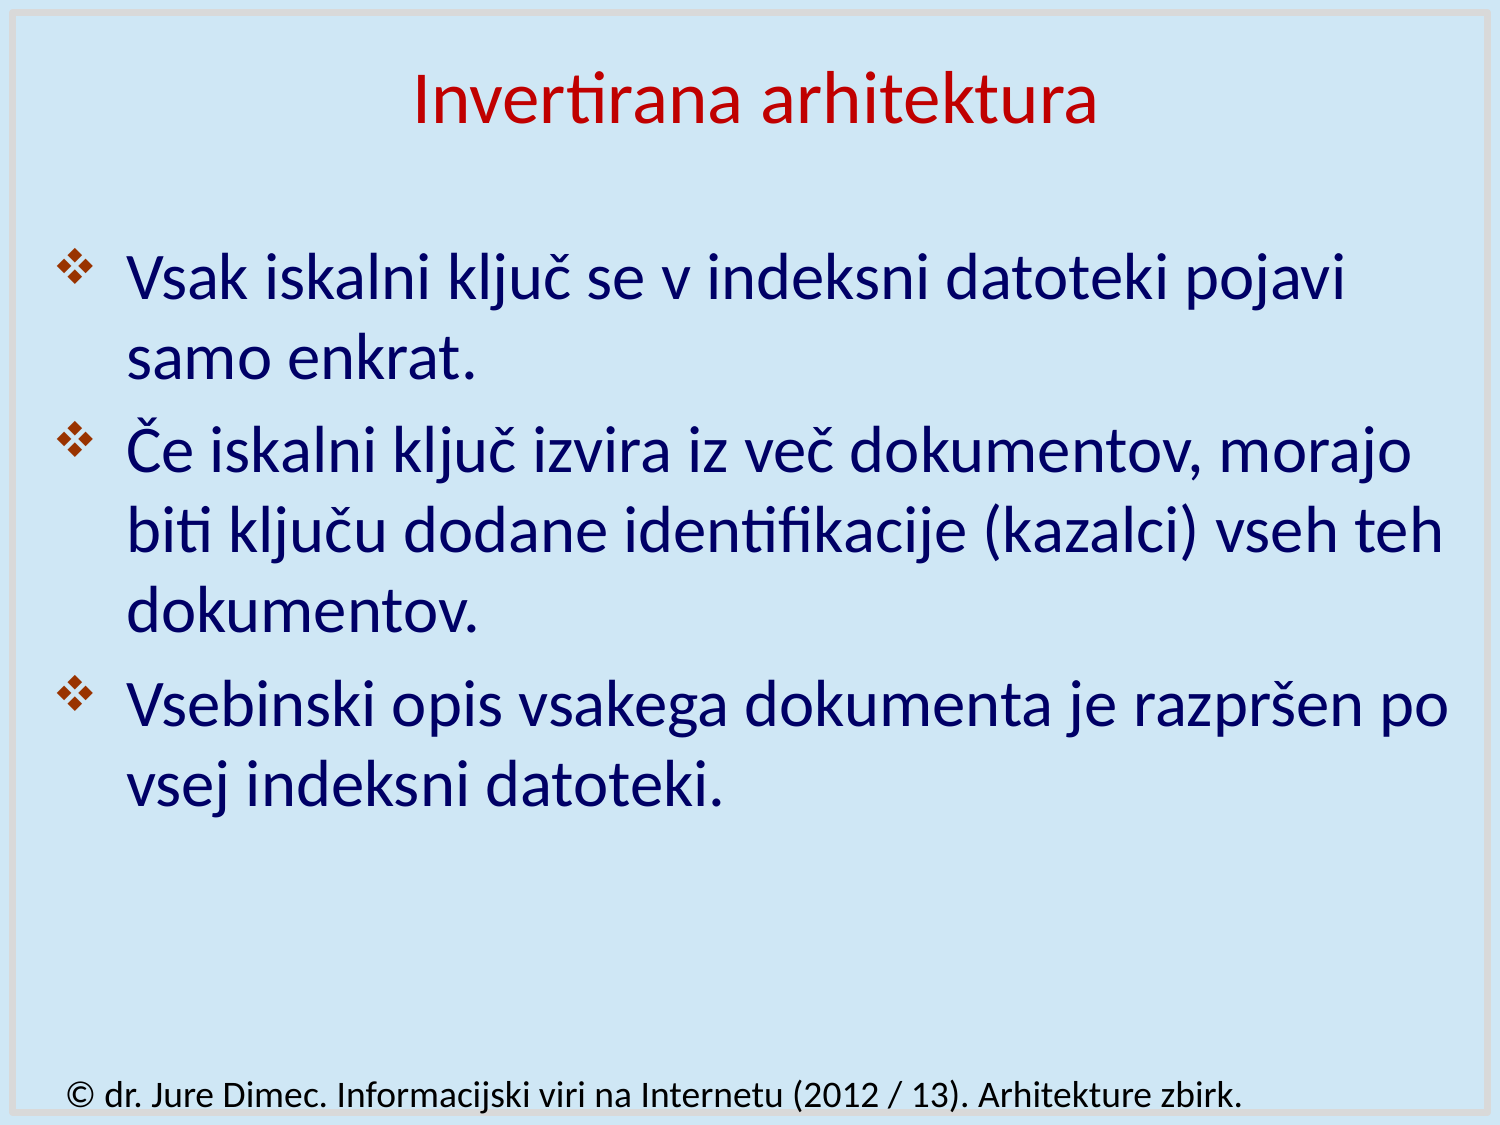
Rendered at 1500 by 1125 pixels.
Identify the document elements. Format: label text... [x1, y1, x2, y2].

title Invertirana arhitektura [37, 37, 1475, 150]
footer © dr. Jure Dimec. Informacijski viri na Internetu (2012 / 13). Arhitekture zbirk. [50, 1062, 1300, 1103]
list Vsak iskalni ključ se v indeksni datoteki pojavi samo enkrat. Če iskalni ključ izvira iz več dokumentov, morajo biti ključu dodane identifikacije (kazalci) vseh teh dokumentov. Vsebinski opis vsakega dokumenta je razpršen po vsej indeksni datoteki. [37, 224, 1475, 1050]
